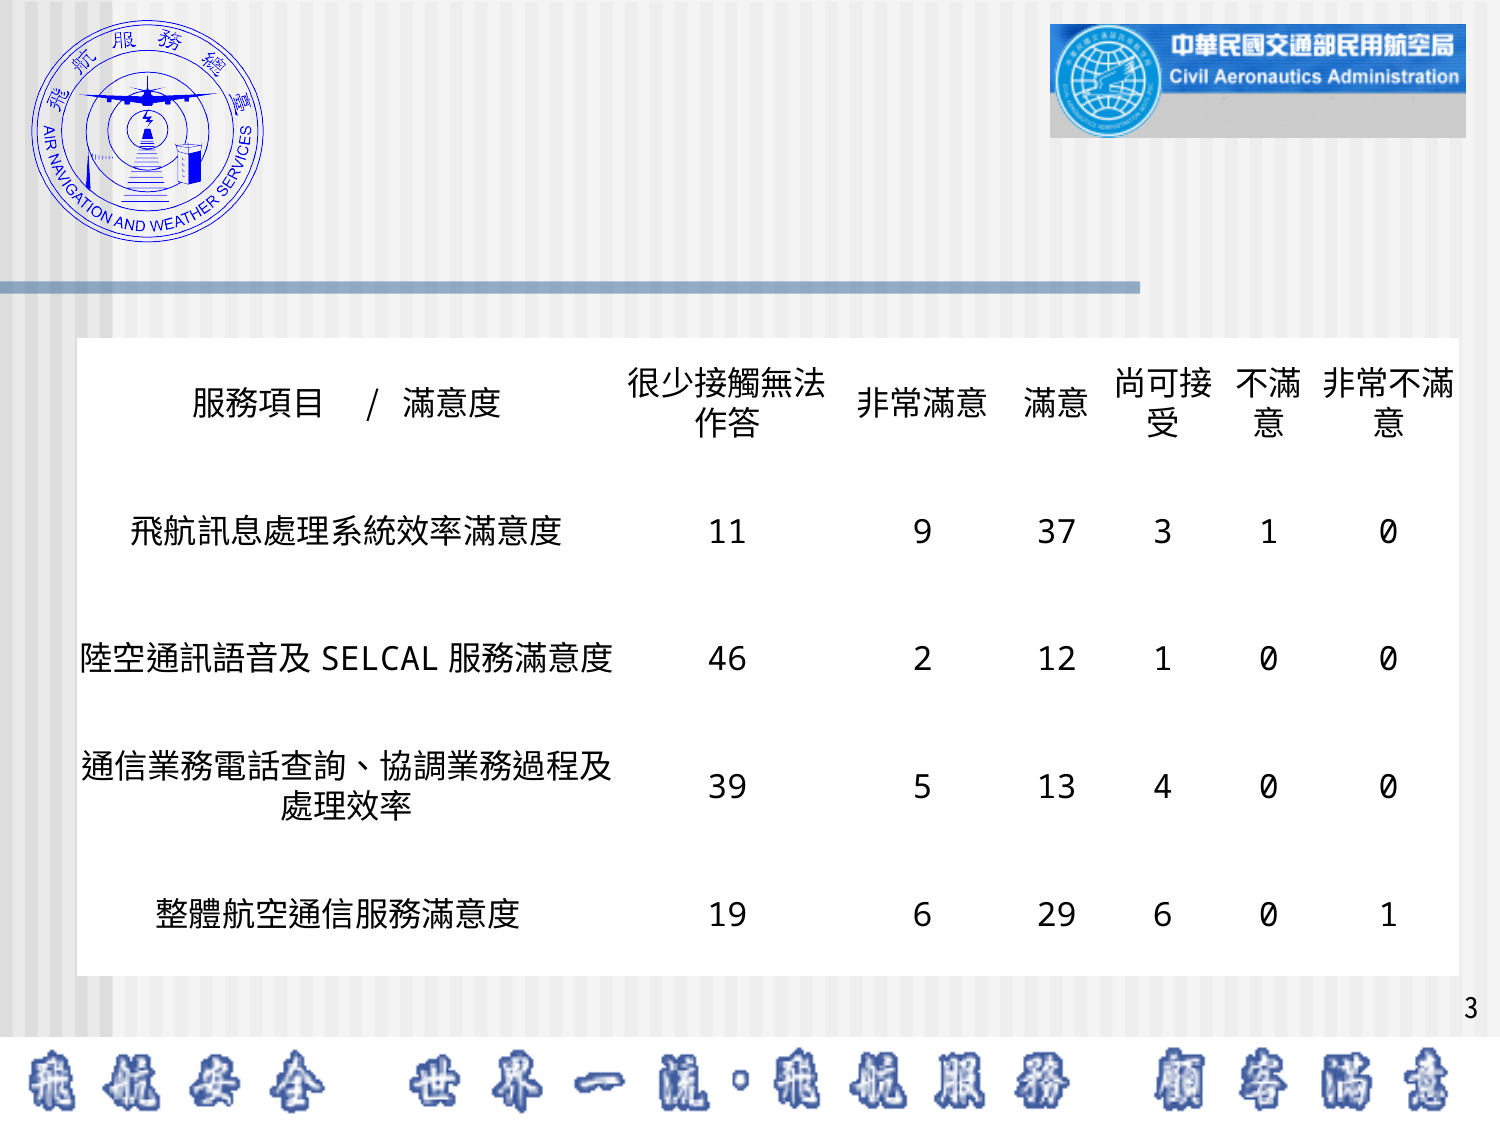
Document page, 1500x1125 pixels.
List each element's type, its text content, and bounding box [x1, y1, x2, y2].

table_cell 29 [1007, 848, 1106, 976]
table_header 非常不滿意 [1318, 338, 1459, 466]
table_cell 39 [617, 721, 838, 848]
table_header 很少接觸無法作答 [617, 338, 838, 466]
table_cell 飛航訊息處理系統效率滿意度 [77, 466, 617, 593]
table_cell 整體航空通信服務滿意度 [77, 848, 617, 976]
table_cell 9 [838, 466, 1007, 593]
table_cell 1 [1106, 593, 1220, 721]
table_cell 0 [1220, 848, 1318, 964]
text_box <編號> [1181, 964, 1495, 1040]
table_cell 3 [1106, 466, 1220, 593]
table_cell 陸空通訊語音及SELCAL服務滿意度 [77, 593, 617, 721]
table_cell 11 [617, 466, 838, 593]
table_cell 12 [1007, 593, 1106, 721]
table_header 不滿意 [1220, 338, 1318, 466]
table_header 尚可接受 [1106, 338, 1220, 466]
table_cell 19 [617, 848, 838, 976]
table_cell 0 [1318, 721, 1459, 848]
table_cell 6 [838, 848, 1007, 976]
table_header 滿意 [1007, 338, 1106, 466]
table_cell 6 [1106, 848, 1220, 976]
table_cell 0 [1318, 593, 1459, 721]
table_cell 4 [1106, 721, 1220, 848]
table_cell 5 [838, 721, 1007, 848]
table_header 非常滿意 [838, 338, 1007, 466]
table_cell 0 [1220, 593, 1318, 721]
table_cell 1 [1318, 848, 1459, 964]
table_cell 46 [617, 593, 838, 721]
table_cell 通信業務電話查詢、協調業務過程及處理效率 [77, 721, 617, 848]
table_cell 13 [1007, 721, 1106, 848]
table_cell 1 [1220, 466, 1318, 593]
table_cell 0 [1220, 721, 1318, 848]
table_cell 2 [838, 593, 1007, 721]
table_header 服務項目 / 滿意度 [77, 338, 617, 466]
table_cell 0 [1318, 466, 1459, 593]
table_cell 37 [1007, 466, 1106, 593]
